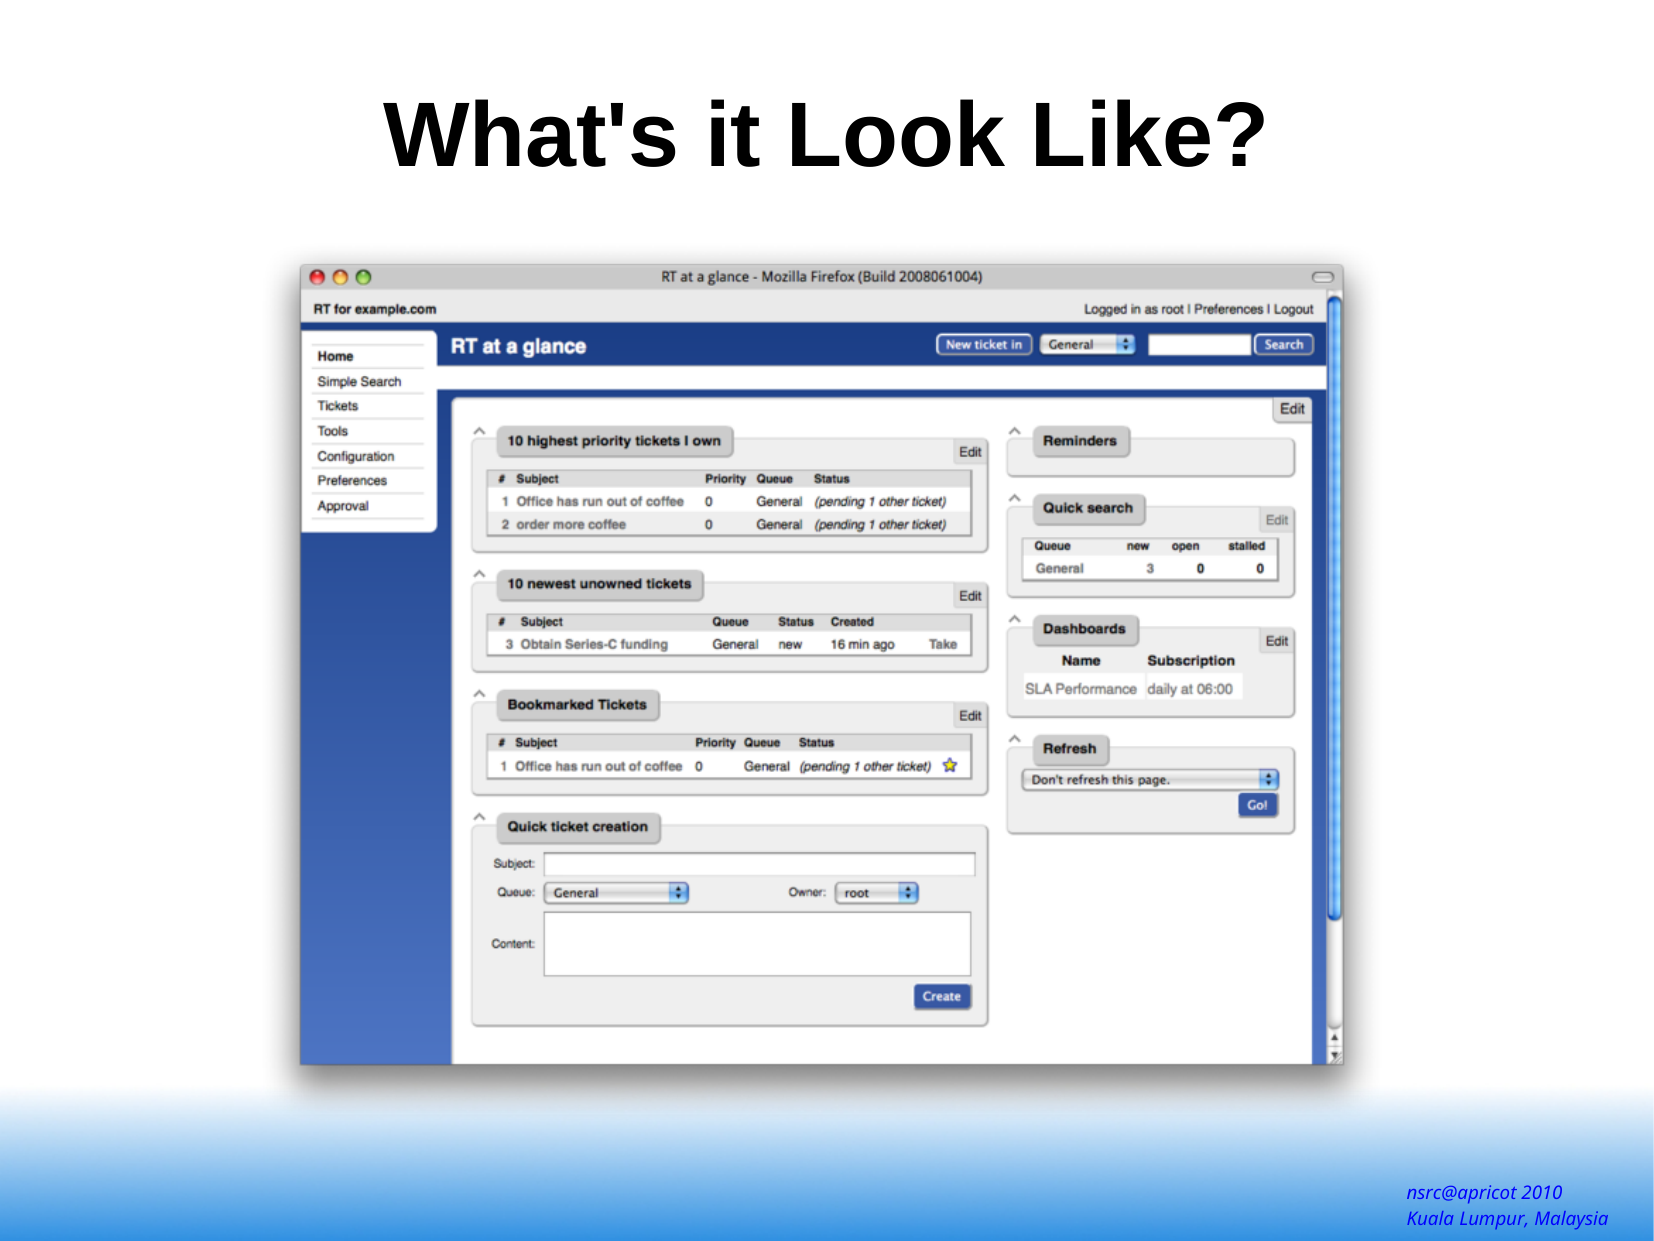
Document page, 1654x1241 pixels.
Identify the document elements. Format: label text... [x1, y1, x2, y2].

title What's it Look Like? [121, 55, 1533, 215]
picture [0, 238, 1654, 1241]
